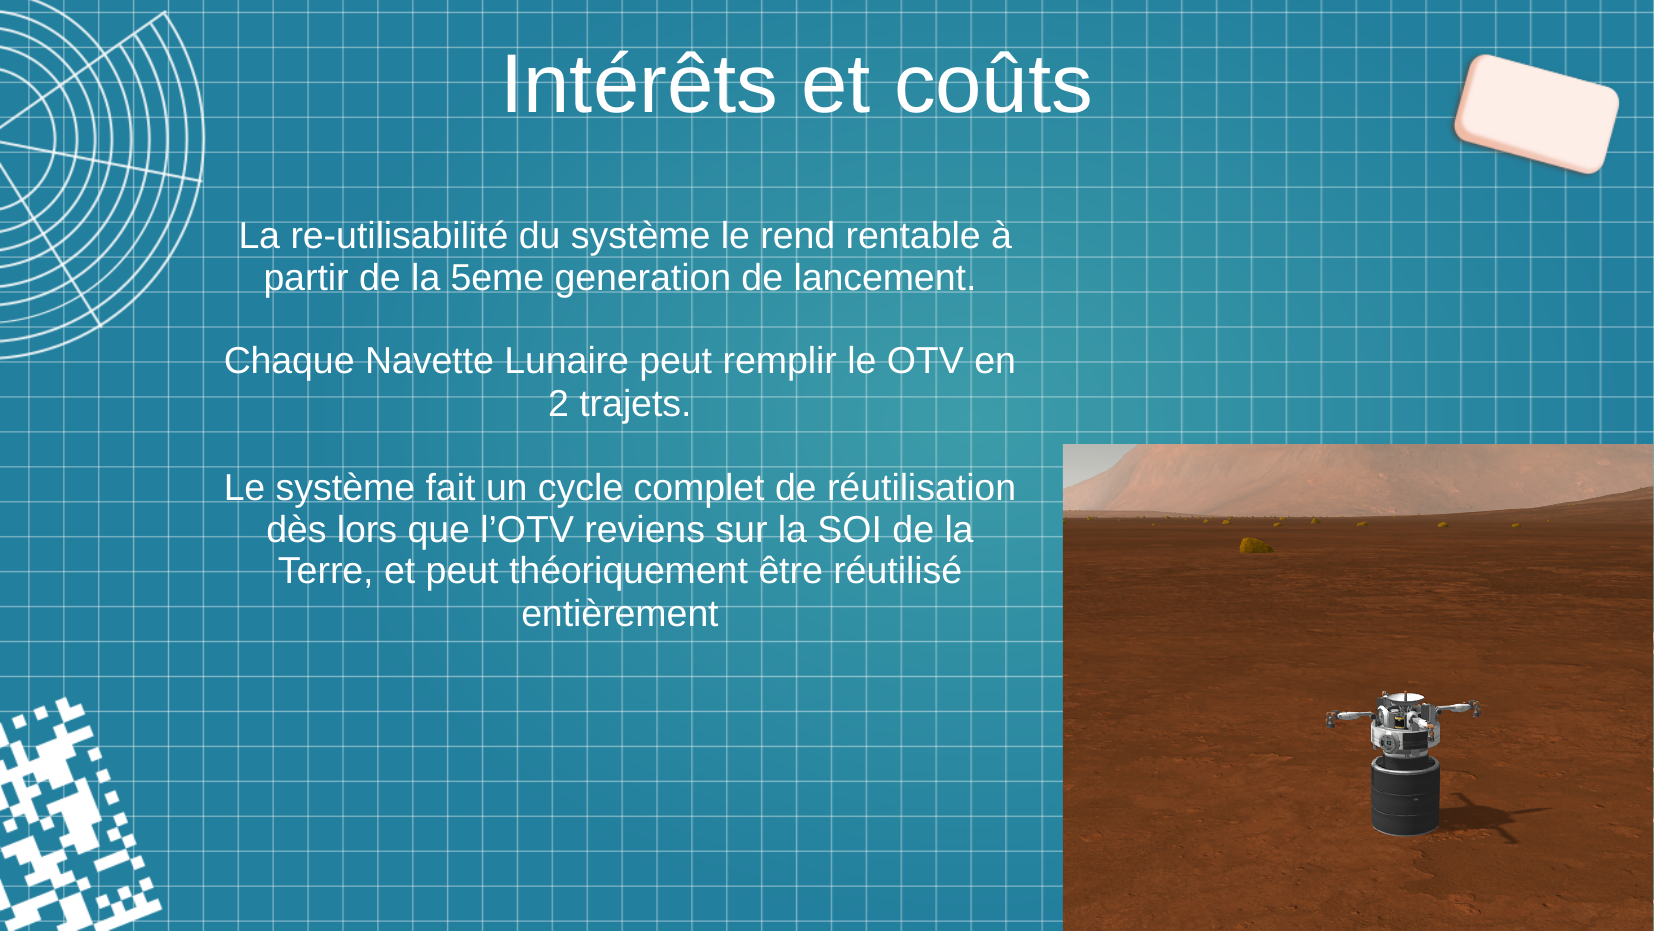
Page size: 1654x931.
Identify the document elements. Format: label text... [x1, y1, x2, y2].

picture [0, 0, 1654, 931]
text_box Intérêts et coûts [295, 29, 1300, 178]
text_box La re-utilisabilité du système le rend rentable à partir de la 5eme generation de lancement. Chaque Navette Lunaire peut remplir le OTV en 2 trajets. Le système fait un cycle complet de réutilisation dès lors que l’OTV reviens sur la SOI de la Terre, et peut théoriquement être réutilisé entièrement [206, 206, 1034, 886]
